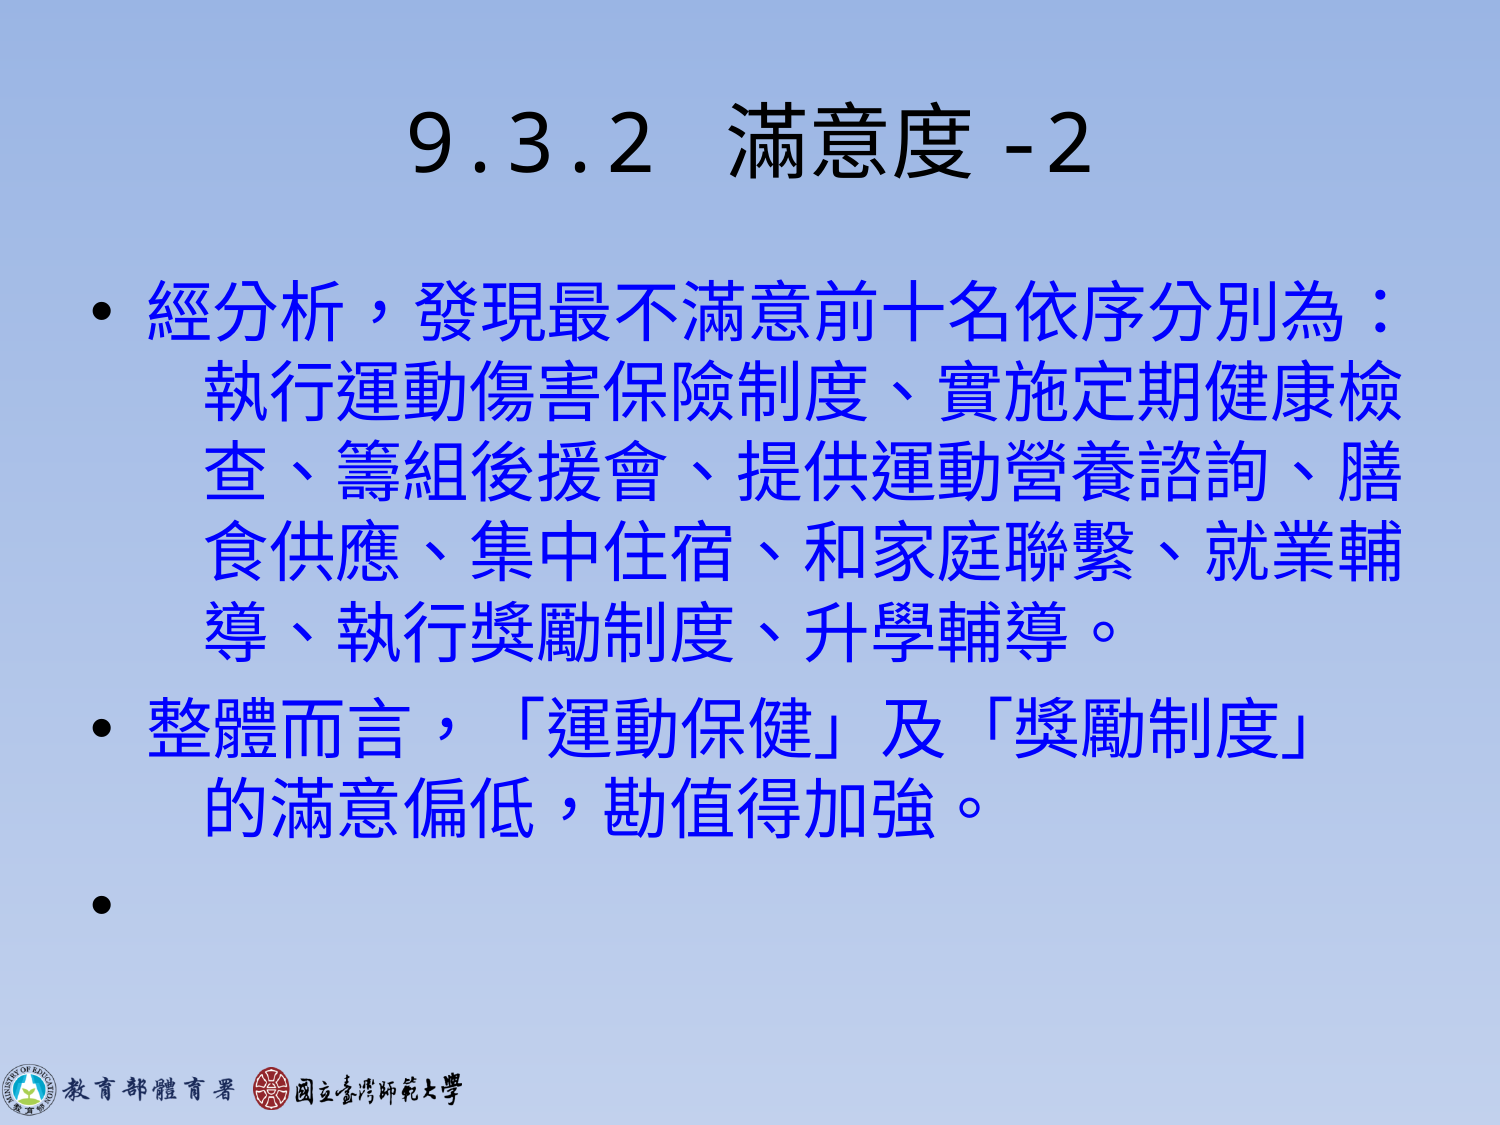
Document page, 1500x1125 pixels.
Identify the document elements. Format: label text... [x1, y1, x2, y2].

list 經分析，發現最不滿意前十名依序分別為：執行運動傷害保險制度、實施定期健康檢查、籌組後援會、提供運動營養諮詢、膳食供應、集中住宿、和家庭聯繫、就業輔導、執行獎勵制度、升學輔導。 整體而言，「運動保健」及「獎勵制度」的滿意偏低，勘值得加強。 [75, 262, 1426, 1005]
title 9.3.2 滿意度-2 [75, 45, 1426, 233]
